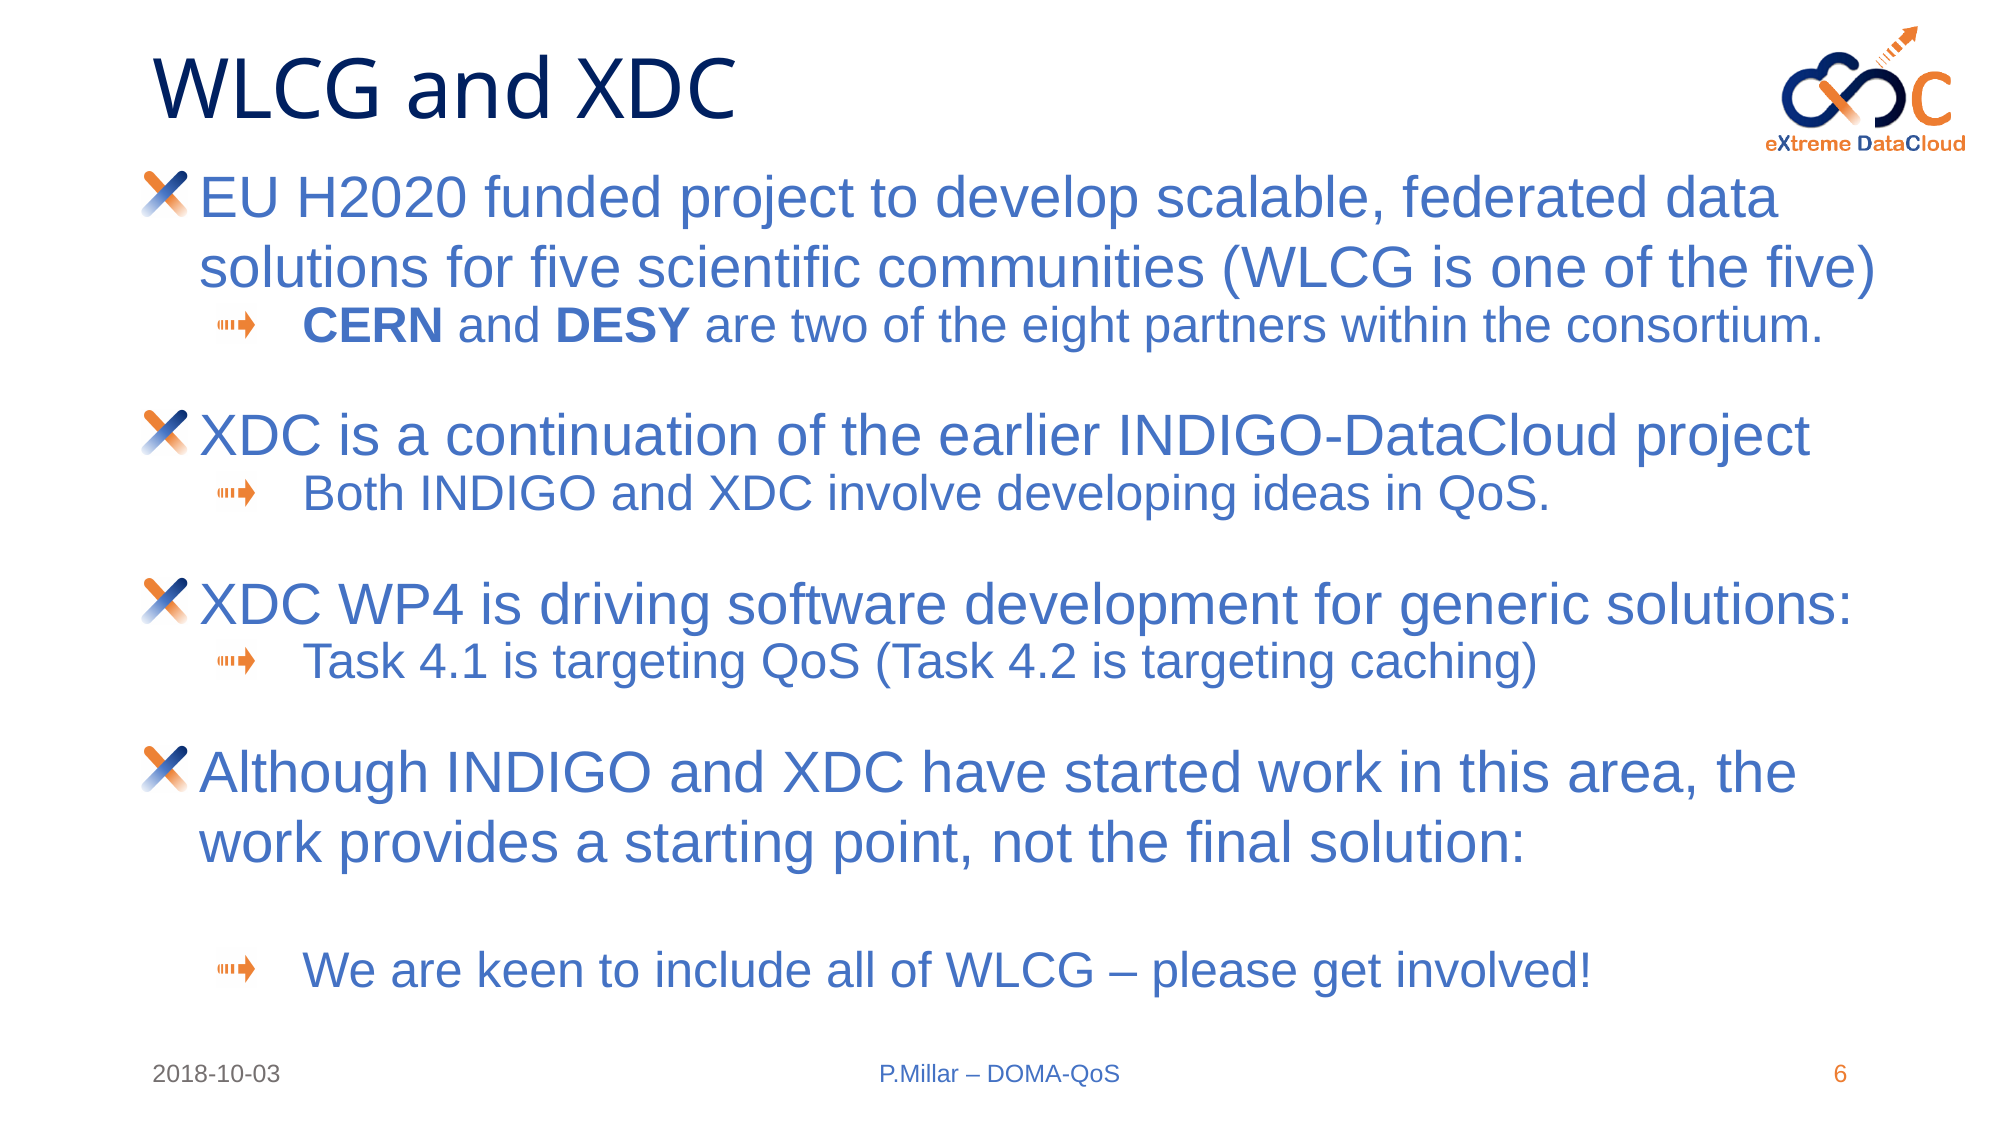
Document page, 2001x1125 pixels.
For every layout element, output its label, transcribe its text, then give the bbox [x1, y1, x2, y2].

footer P.Millar – DOMA-QoS [662, 1042, 1338, 1103]
list EU H2020 funded project to develop scalable, federated data solutions for five scientific communities (WLCG is one of the five) CERN and DESY are two of the eight partners within the consortium. XDC is a continuation of the earlier INDIGO-DataCloud project Both INDIGO and XDC involve developing ideas in QoS. XDC WP4 is driving software development for generic solutions: Task 4.1 is targeting QoS (Task 4.2 is targeting caching) Although INDIGO and XDC have started work in this area, the work provides a starting point, not the final solution: We are keen to include all of WLCG – please get involved! [126, 151, 1905, 1017]
slide_number <number> [1412, 1042, 1863, 1103]
title WLCG and XDC [137, 18, 1777, 151]
slide_number 2018-10-03 [137, 1042, 588, 1103]
picture [1777, 18, 1985, 170]
